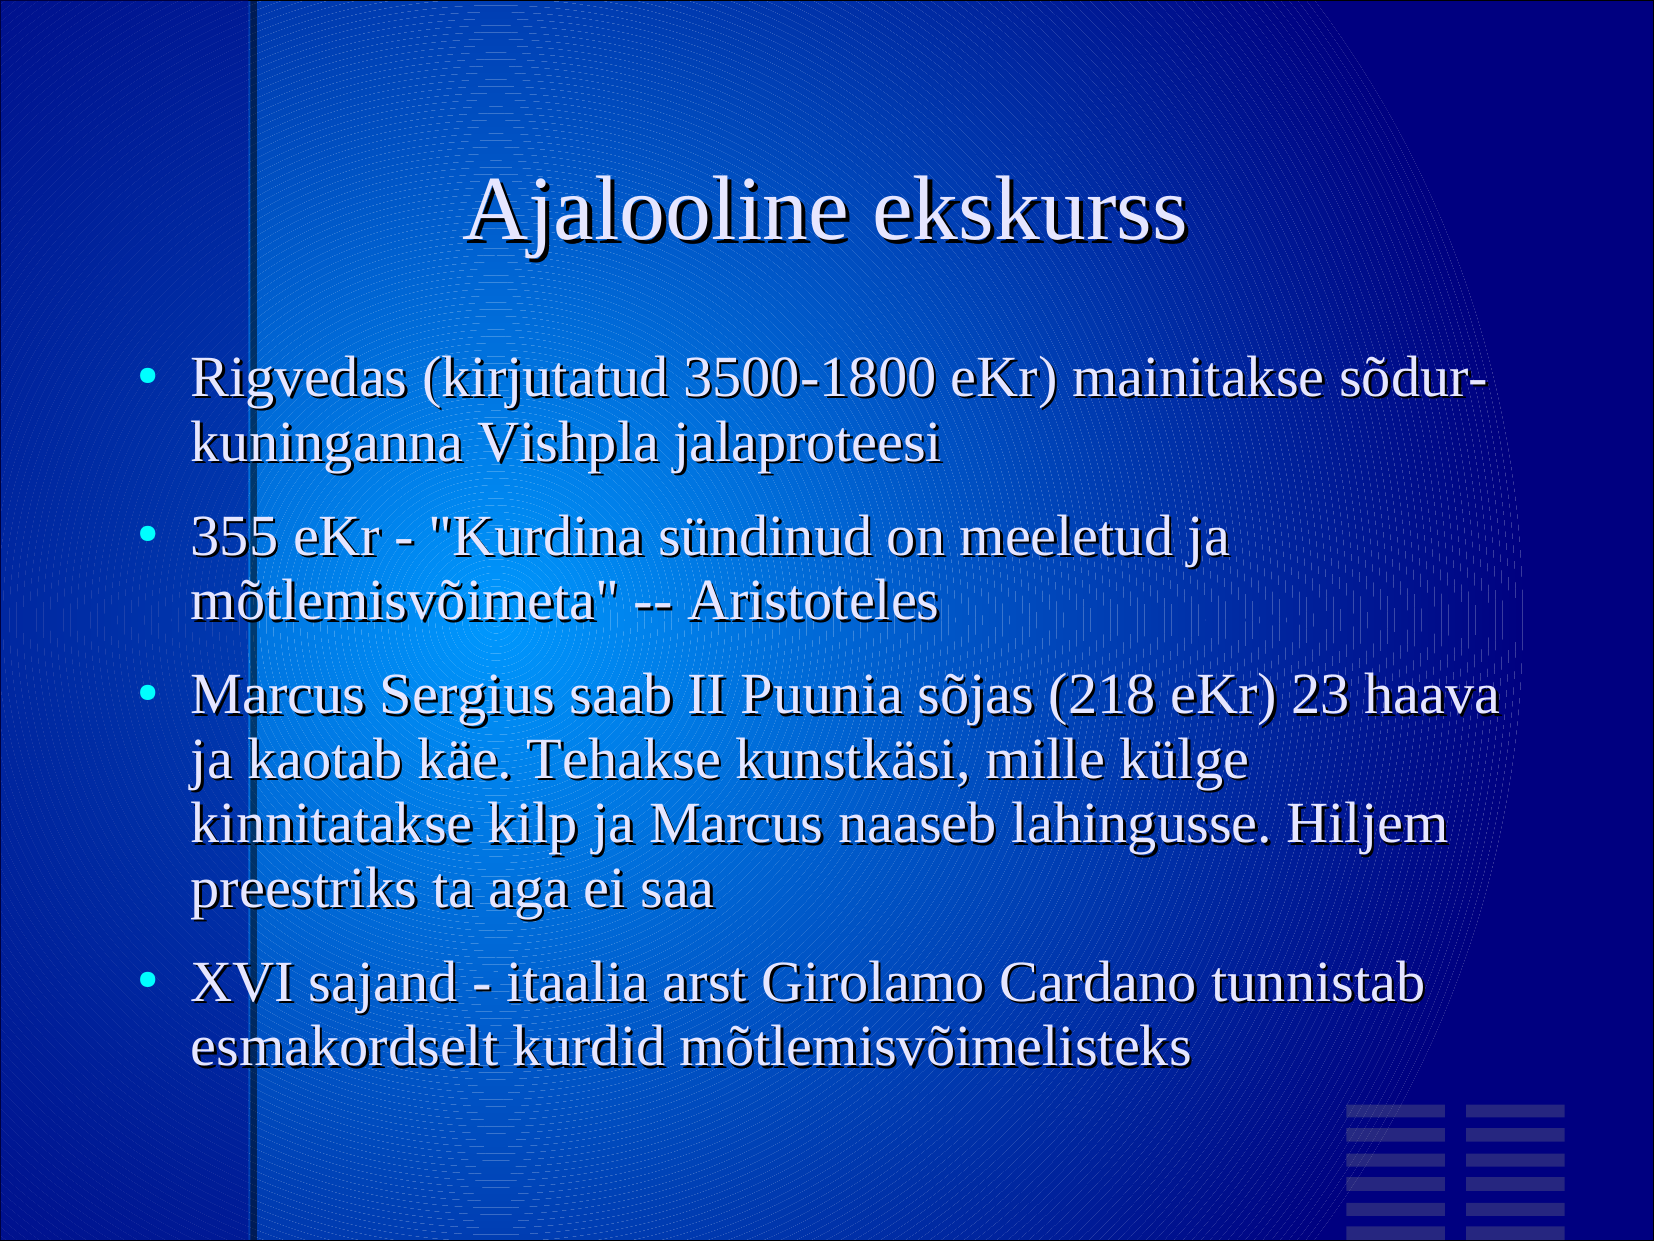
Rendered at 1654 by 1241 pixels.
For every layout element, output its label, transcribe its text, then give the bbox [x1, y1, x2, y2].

title Ajalooline ekskurss [119, 104, 1533, 313]
list Rigvedas (kirjutatud 3500-1800 eKr) mainitakse sõdur-kuninganna Vishpla jalaproteesi 355 eKr - "Kurdina sündinud on meeletud ja mõtlemisvõimeta" -- Aristoteles Marcus Sergius saab II Puunia sõjas (218 eKr) 23 haava ja kaotab käe. Tehakse kunstkäsi, mille külge kinnitatakse kilp ja Marcus naaseb lahingusse. Hiljem preestriks ta aga ei saa XVI sajand - itaalia arst Girolamo Cardano tunnistab esmakordselt kurdid mõtlemisvõimelisteks [119, 344, 1533, 1126]
